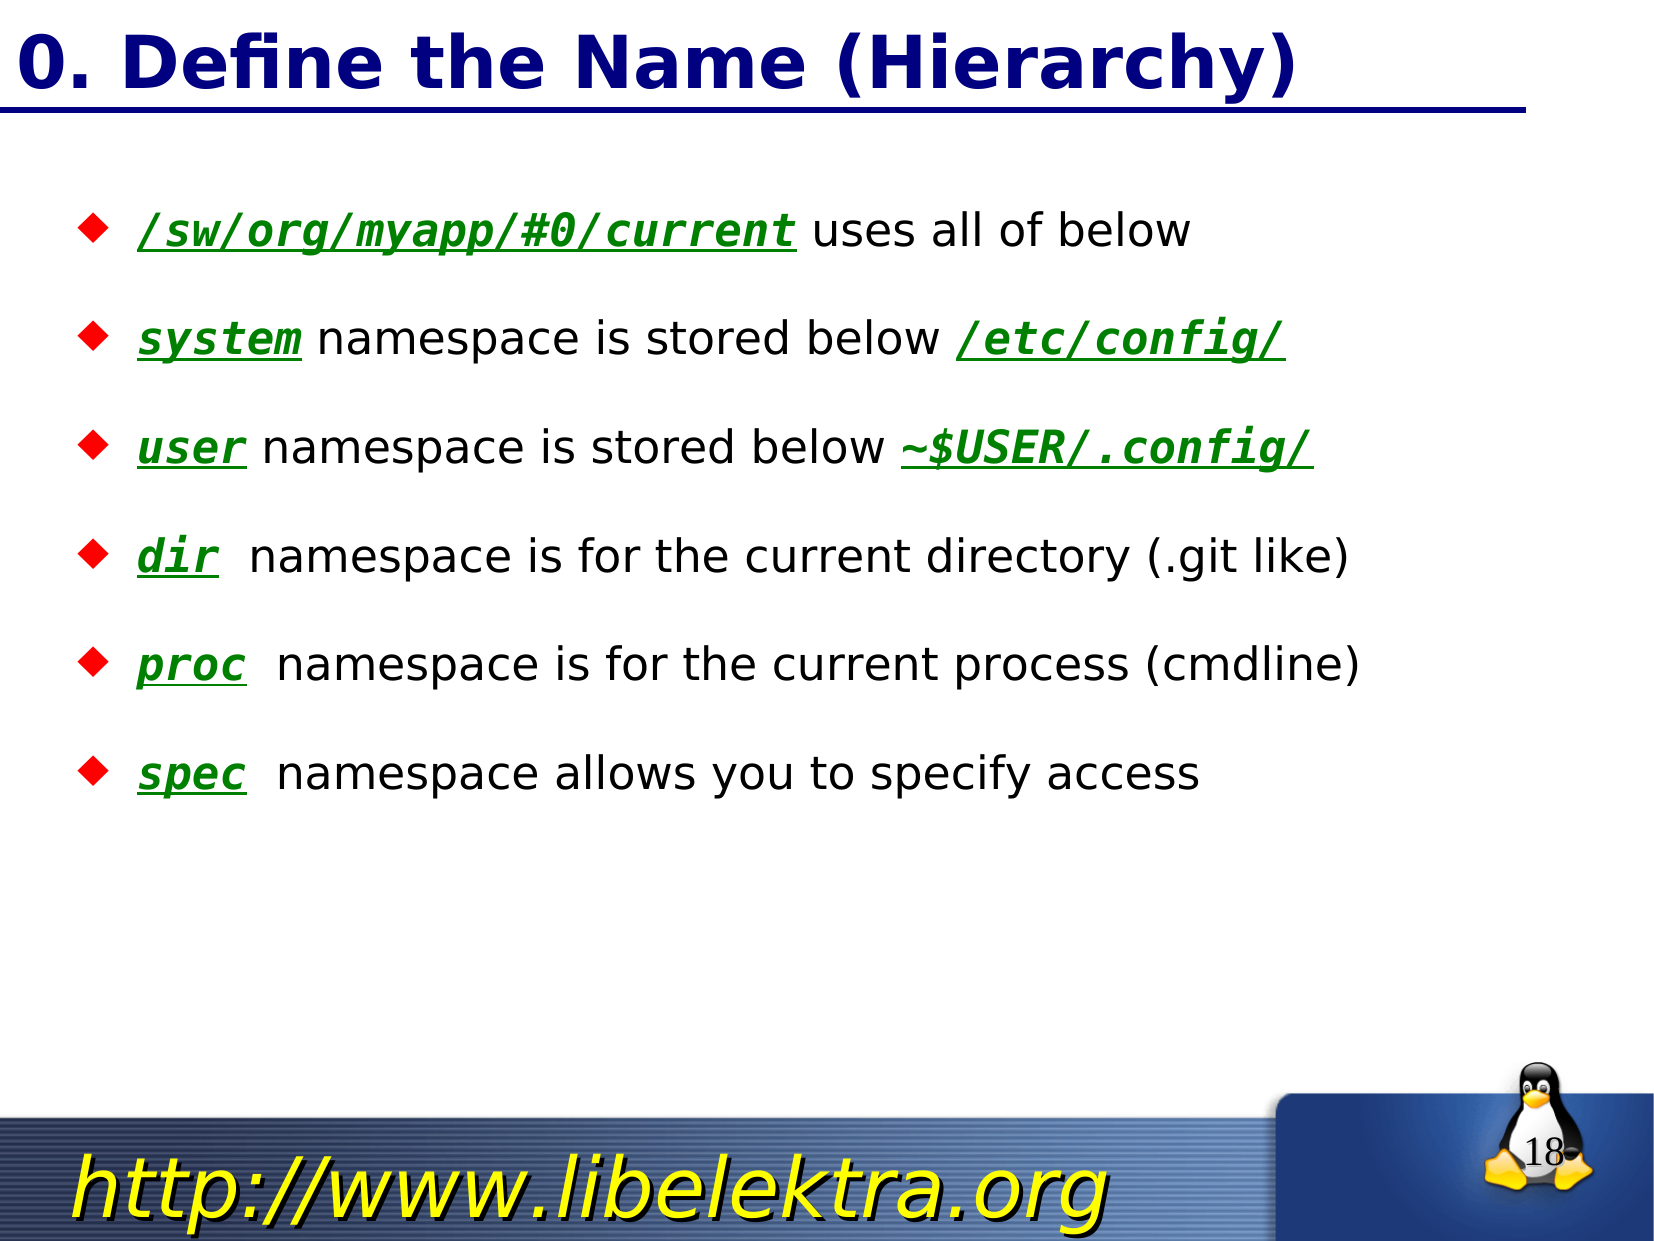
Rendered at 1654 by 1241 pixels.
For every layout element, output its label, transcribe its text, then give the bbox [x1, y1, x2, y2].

text_box <Nummer> [1370, 1122, 1566, 1178]
text_box 0. Define the Name (Hierarchy) [16, 14, 1605, 111]
picture [0, 1061, 1654, 1241]
list /sw/org/myapp/#0/current uses all of below system namespace is stored below /etc/config/ user namespace is stored below ~$USER/.config/ dir namespace is for the current directory (.git like) proc namespace is for the current process (cmdline) spec namespace allows you to specify access [62, 195, 1565, 808]
